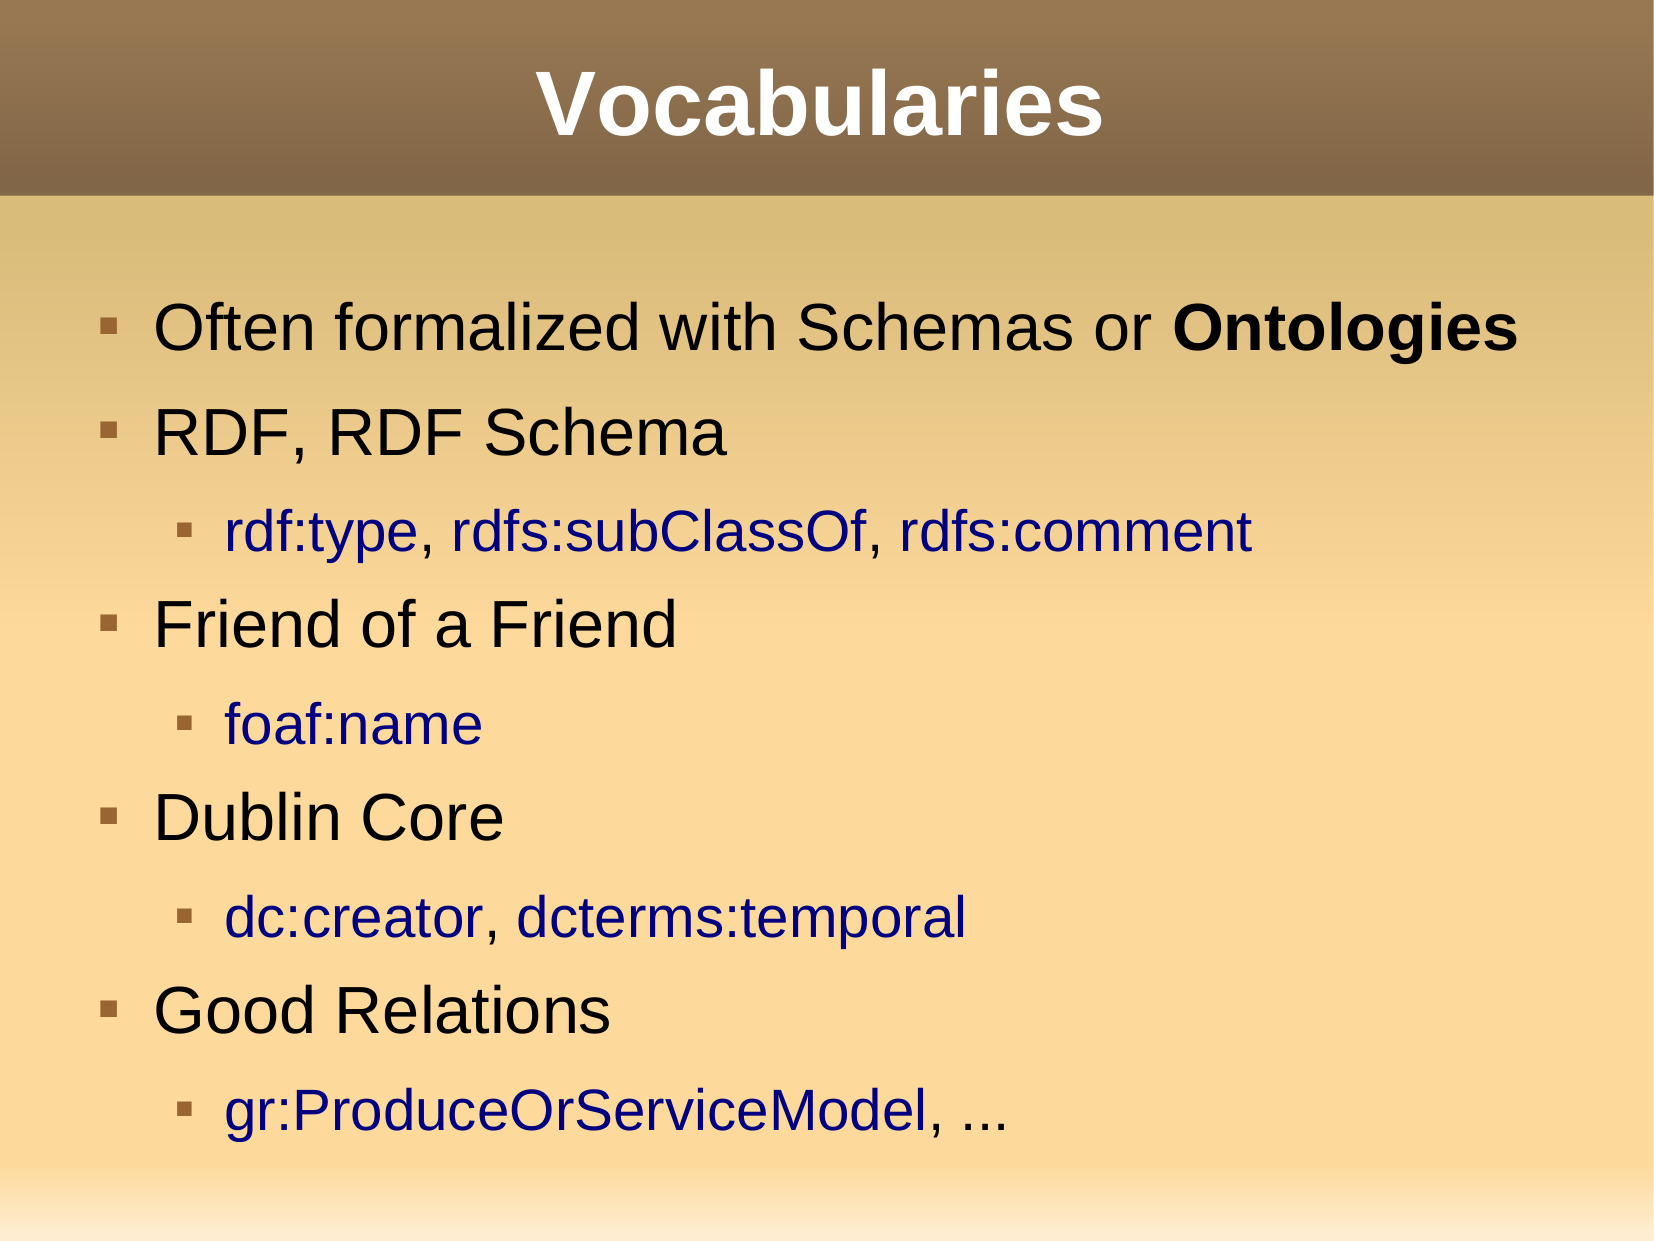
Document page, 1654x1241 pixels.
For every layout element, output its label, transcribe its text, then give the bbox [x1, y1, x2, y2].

picture [0, 0, 1654, 1241]
title Vocabularies [76, 7, 1565, 200]
list Often formalized with Schemas or Ontologies RDF, RDF Schema rdf:type, rdfs:subClassOf, rdfs:comment Friend of a Friend foaf:name Dublin Core dc:creator, dcterms:temporal Good Relations gr:ProduceOrServiceModel, ... [82, 290, 1571, 1143]
